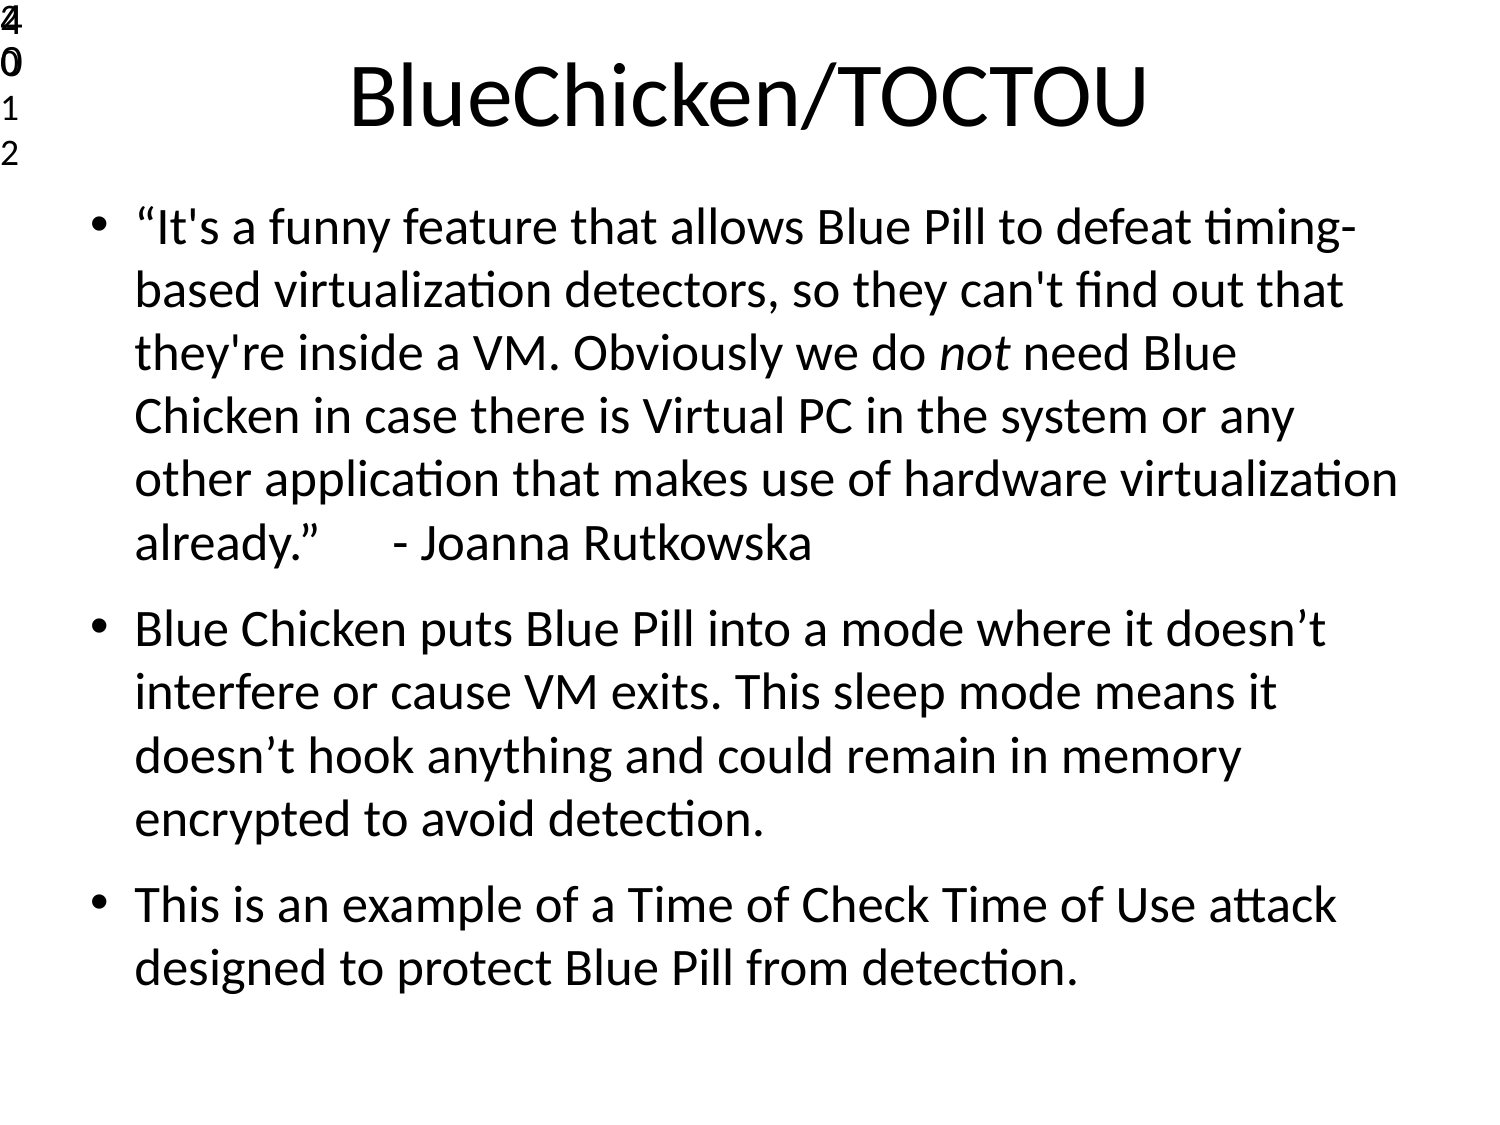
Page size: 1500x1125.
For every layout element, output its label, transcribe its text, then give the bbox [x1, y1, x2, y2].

title BlueChicken/TOCTOU [75, 0, 1425, 184]
list “It's a funny feature that allows Blue Pill to defeat timing-based virtualization detectors, so they can't find out that they're inside a VM. Obviously we do not need Blue Chicken in case there is Virtual PC in the system or any other application that makes use of hardware virtualization already.” - Joanna Rutkowska Blue Chicken puts Blue Pill into a mode where it doesn’t interfere or cause VM exits. This sleep mode means it doesn’t hook anything and could remain in memory encrypted to avoid detection. This is an example of a Time of Check Time of Use attack designed to protect Blue Pill from detection. [75, 184, 1425, 1005]
